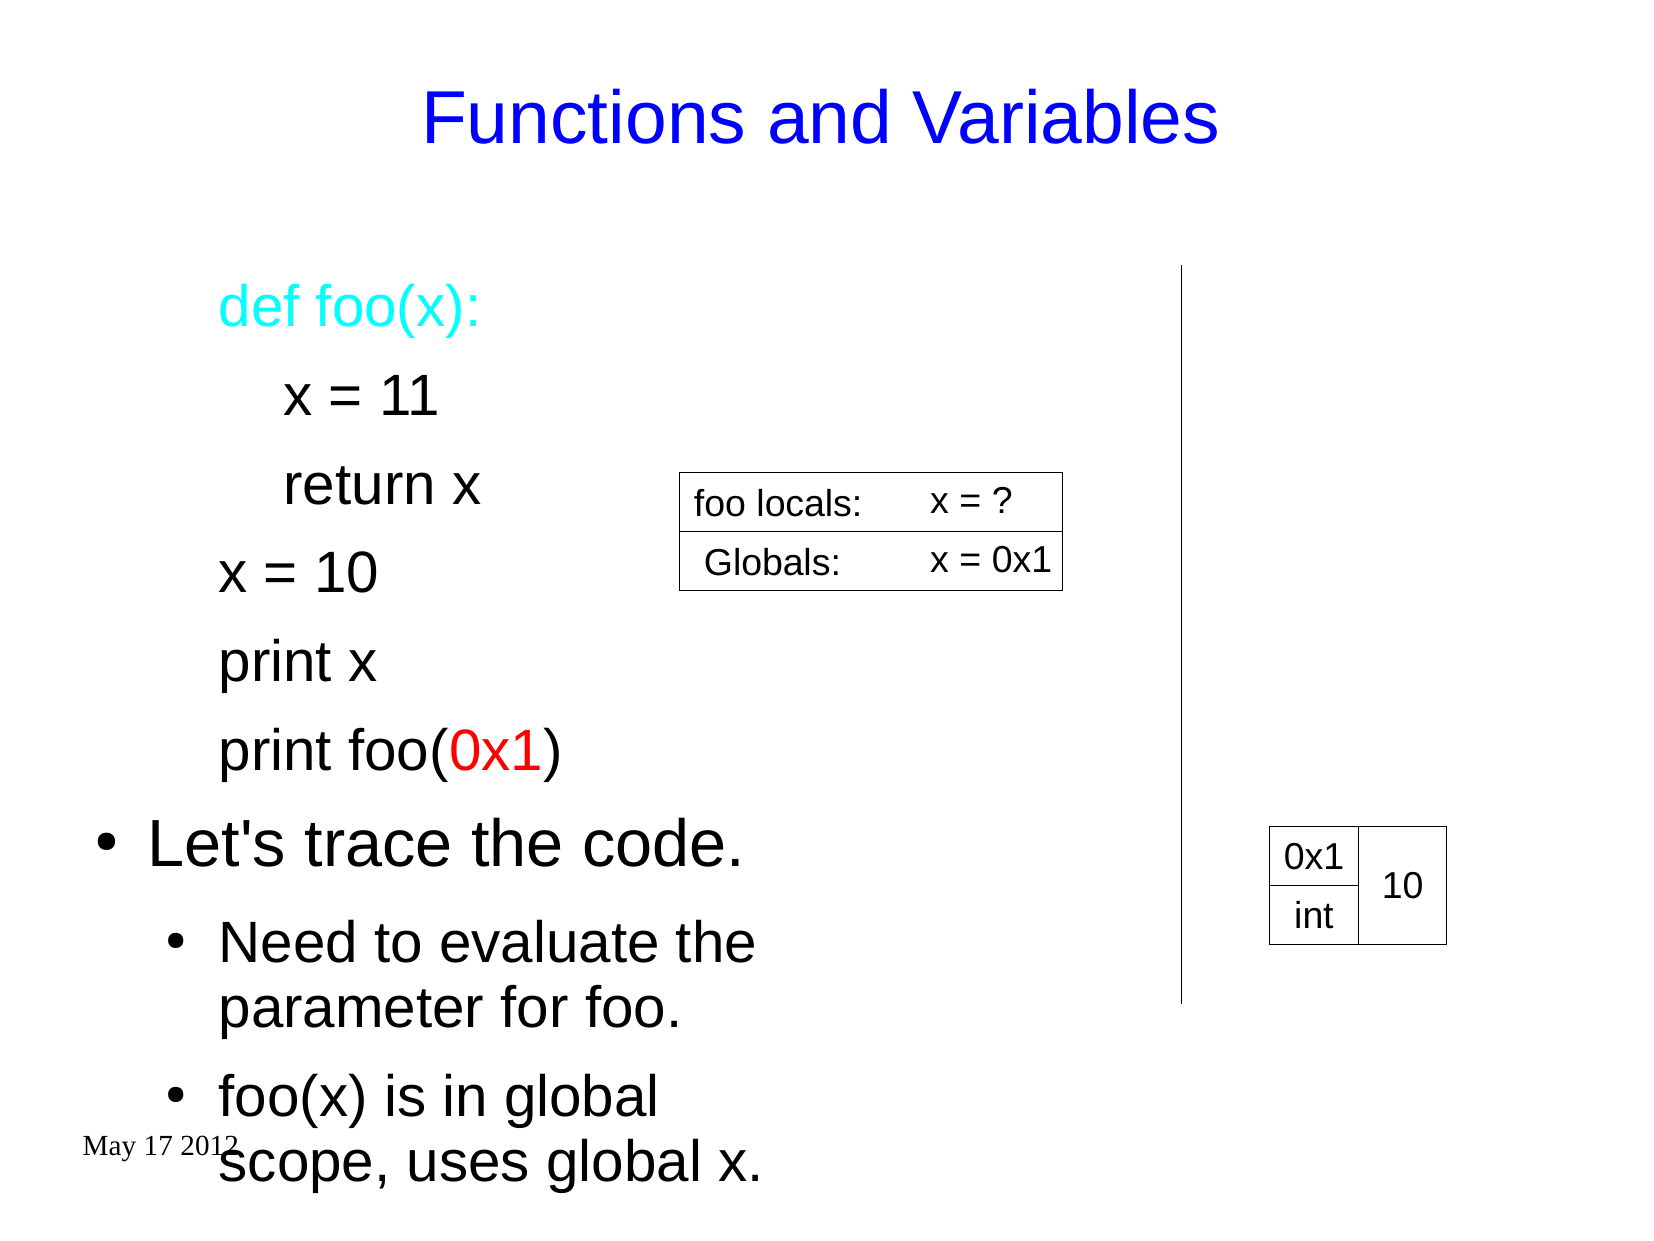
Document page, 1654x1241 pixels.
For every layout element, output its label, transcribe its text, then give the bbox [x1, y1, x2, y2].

text_box Globals: [689, 533, 857, 590]
list def foo(x): x = 11 return x x = 10 print x print foo(0x1) Let's trace the code. Need to evaluate the parameter for foo. foo(x) is in global scope, uses global x. [680, 532, 803, 590]
text_box 0x1 [1269, 826, 1358, 886]
title Functions and Variables [76, 58, 1565, 178]
text_box x = 0x1 [915, 532, 1062, 589]
list def foo(x): x = 11 return x x = 10 print x print foo(0x1) Let's trace the code. Need to evaluate the parameter for foo. foo(x) is in global scope, uses global x. [76, 274, 803, 1194]
text_box 10 [1358, 826, 1447, 945]
text_box x = 0x1 [1063, 531, 1068, 589]
text_box int [1269, 886, 1358, 945]
text_box x = ? [915, 473, 1028, 530]
text_box foo locals: [680, 474, 878, 531]
